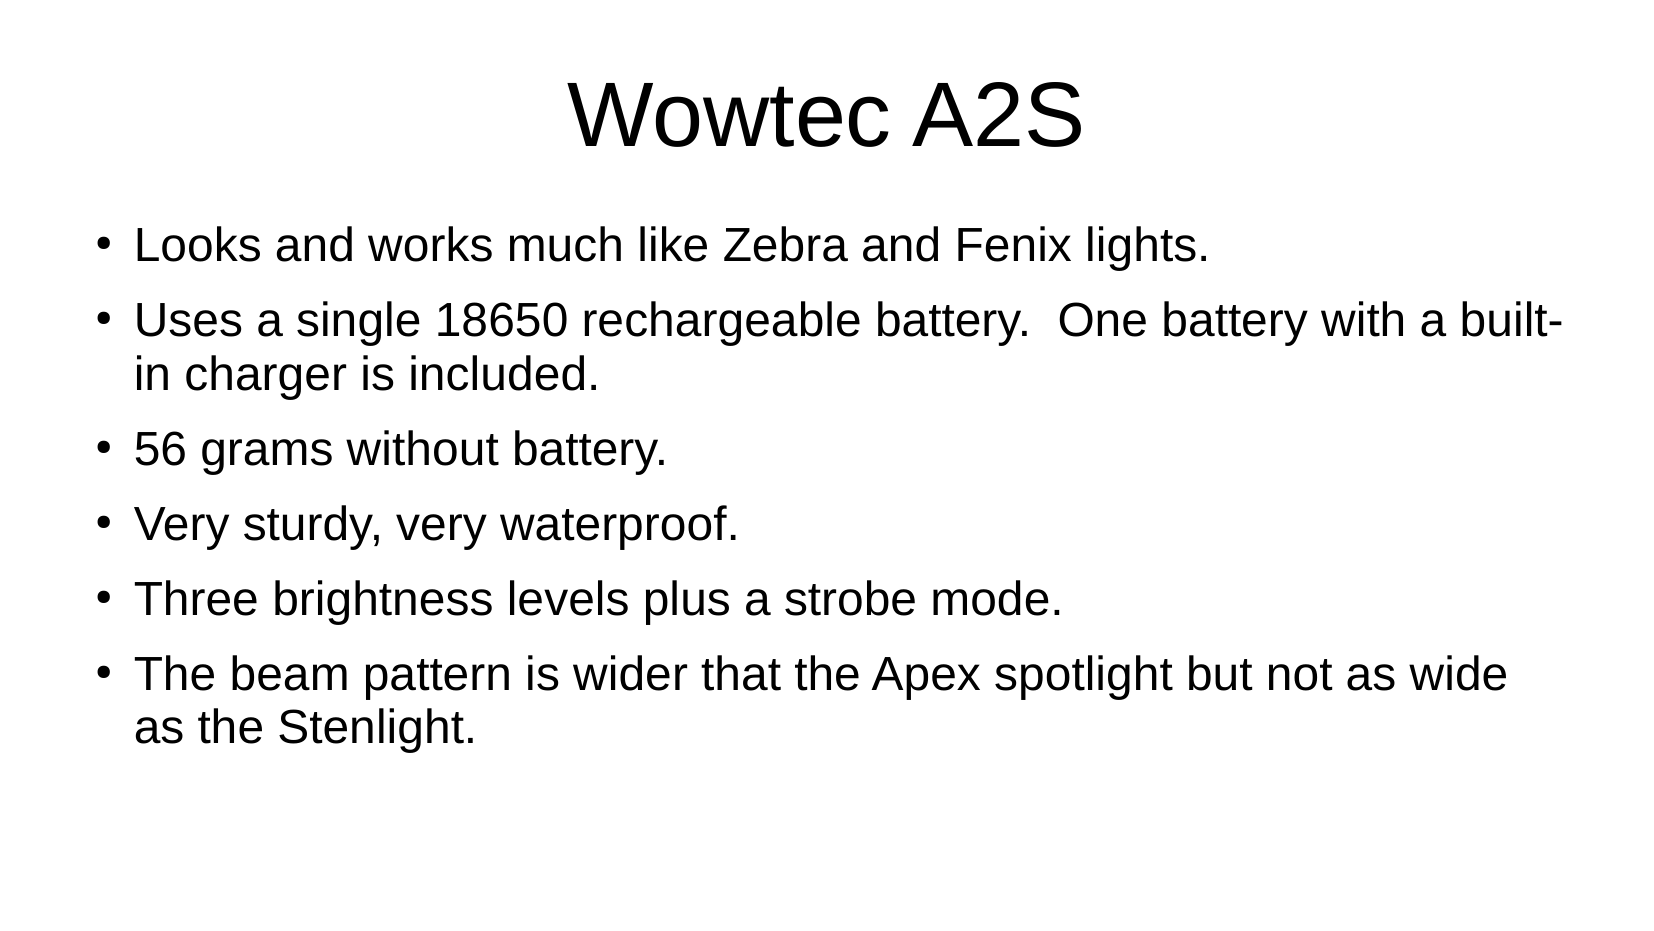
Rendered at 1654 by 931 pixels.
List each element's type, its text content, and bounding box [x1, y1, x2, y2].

list Looks and works much like Zebra and Fenix lights. Uses a single 18650 rechargeable battery. One battery with a built-in charger is included. 56 grams without battery. Very sturdy, very waterproof. Three brightness levels plus a strobe mode. The beam pattern is wider that the Apex spotlight but not as wide as the Stenlight. [82, 217, 1571, 758]
title Wowtec A2S [82, 37, 1571, 193]
